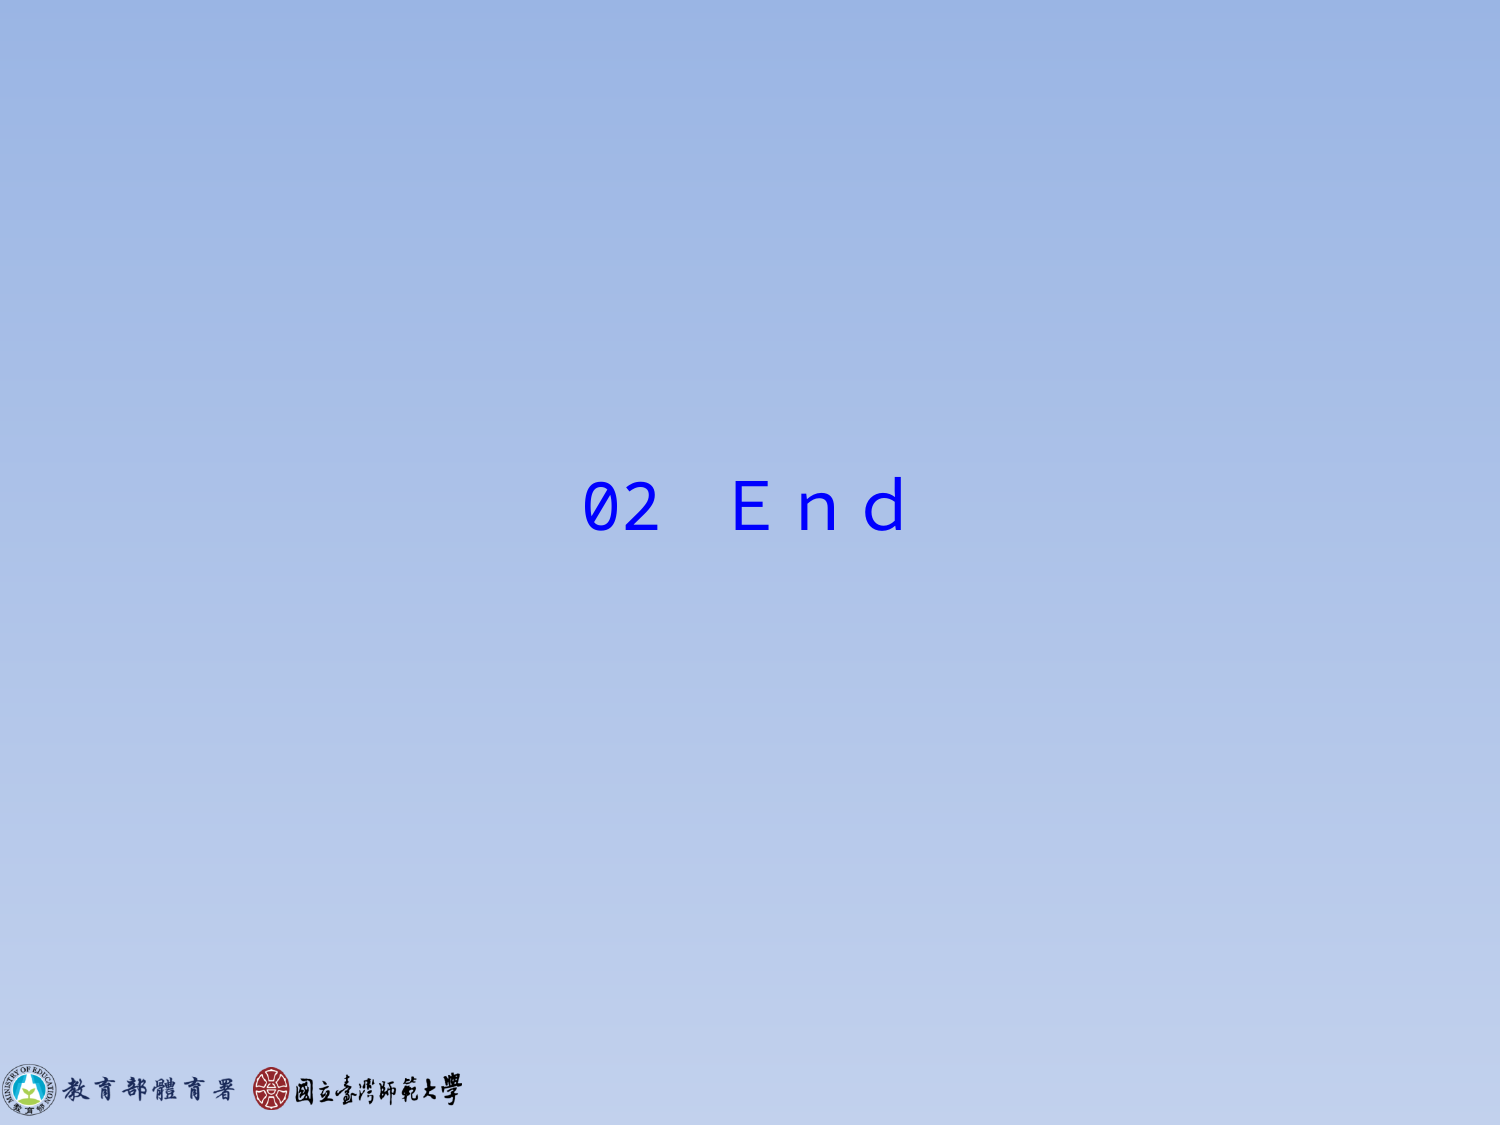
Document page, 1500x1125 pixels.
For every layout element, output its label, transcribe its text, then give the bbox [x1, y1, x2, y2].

list 02 Ｅｎｄ [75, 262, 1426, 1005]
